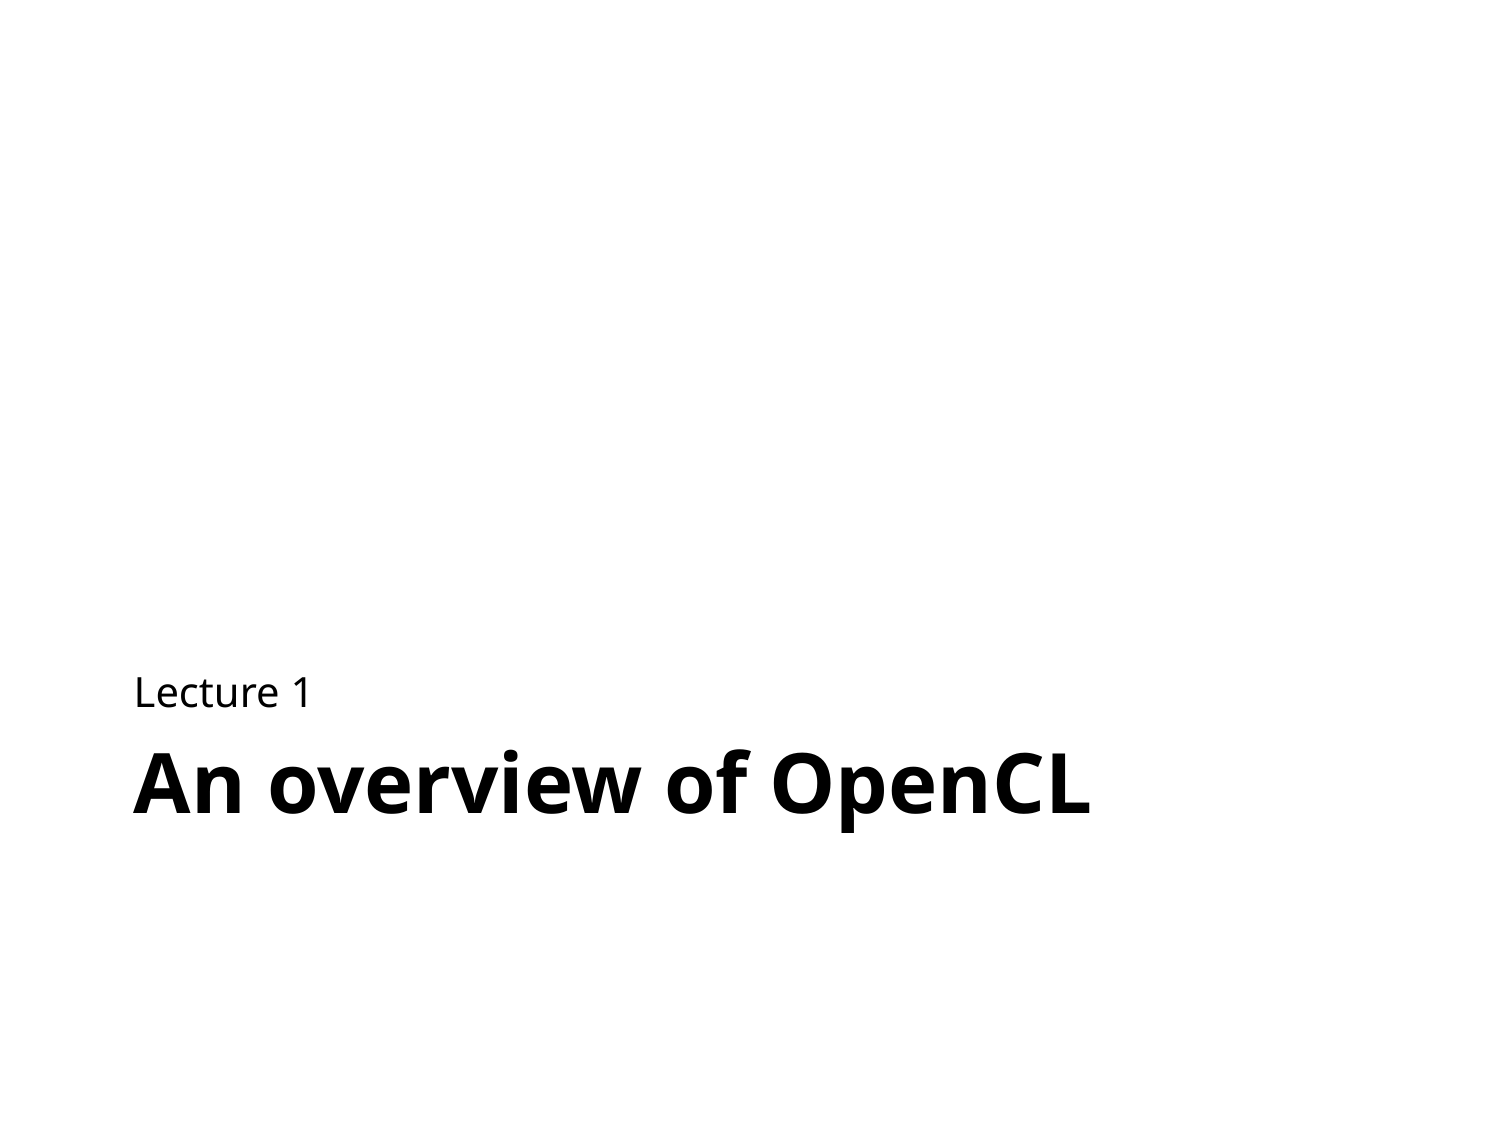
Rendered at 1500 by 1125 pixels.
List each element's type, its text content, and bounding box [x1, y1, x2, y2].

title An overview of OpenCL [118, 723, 1394, 947]
list Lecture 1 [118, 476, 1394, 723]
